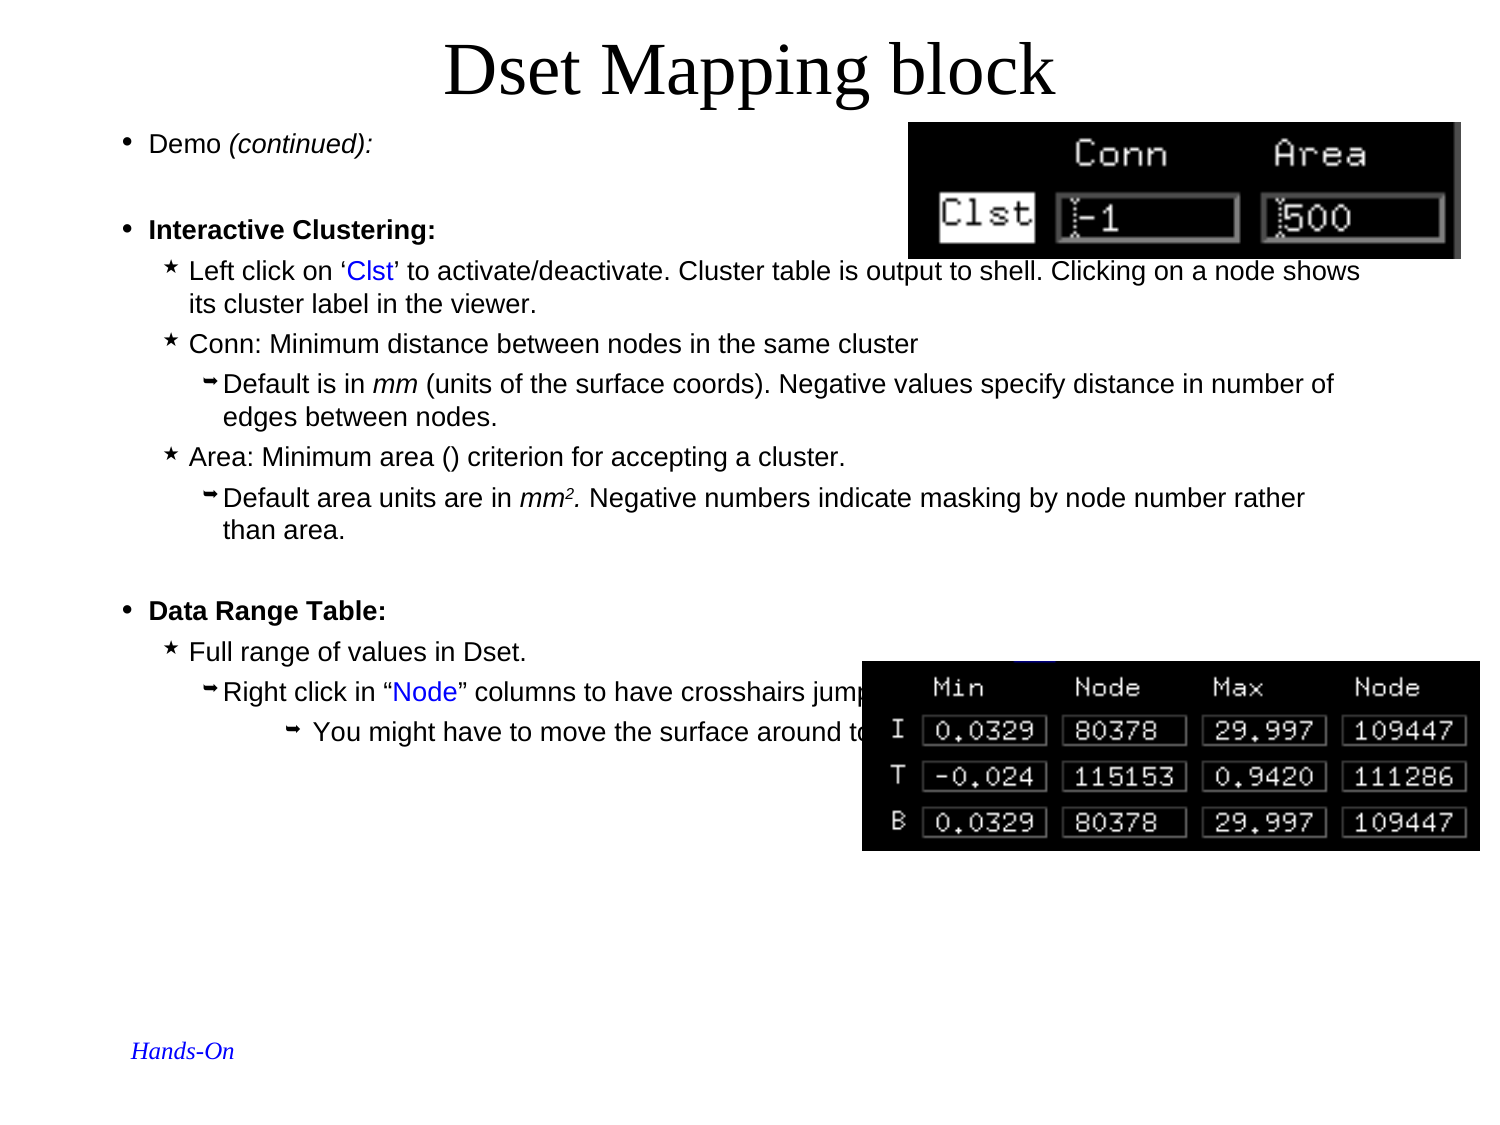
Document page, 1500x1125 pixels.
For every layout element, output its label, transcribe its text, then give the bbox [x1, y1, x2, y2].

picture [908, 122, 1461, 259]
picture [862, 661, 1480, 851]
title Dset Mapping block [112, 10, 1388, 122]
text_box Hands-On [116, 1028, 250, 1074]
list Demo (continued): Interactive Clustering: Left click on ‘Clst’ to activate/deactivate. Cluster table is output to shell. Clicking on a node shows its cluster label in the viewer. Conn: Minimum distance between nodes in the same cluster Default is in mm (units of the surface coords). Negative values specify distance in number of edges between nodes. Area: Minimum area () criterion for accepting a cluster. Default area units are in mm2. Negative numbers indicate masking by node number rather than area. Data Range Table: Full range of values in Dset. Right click in “Node” columns to have crosshairs jump to that node’s location. You might have to move the surface around to see where the crosshairs have jumped [106, 116, 1382, 792]
